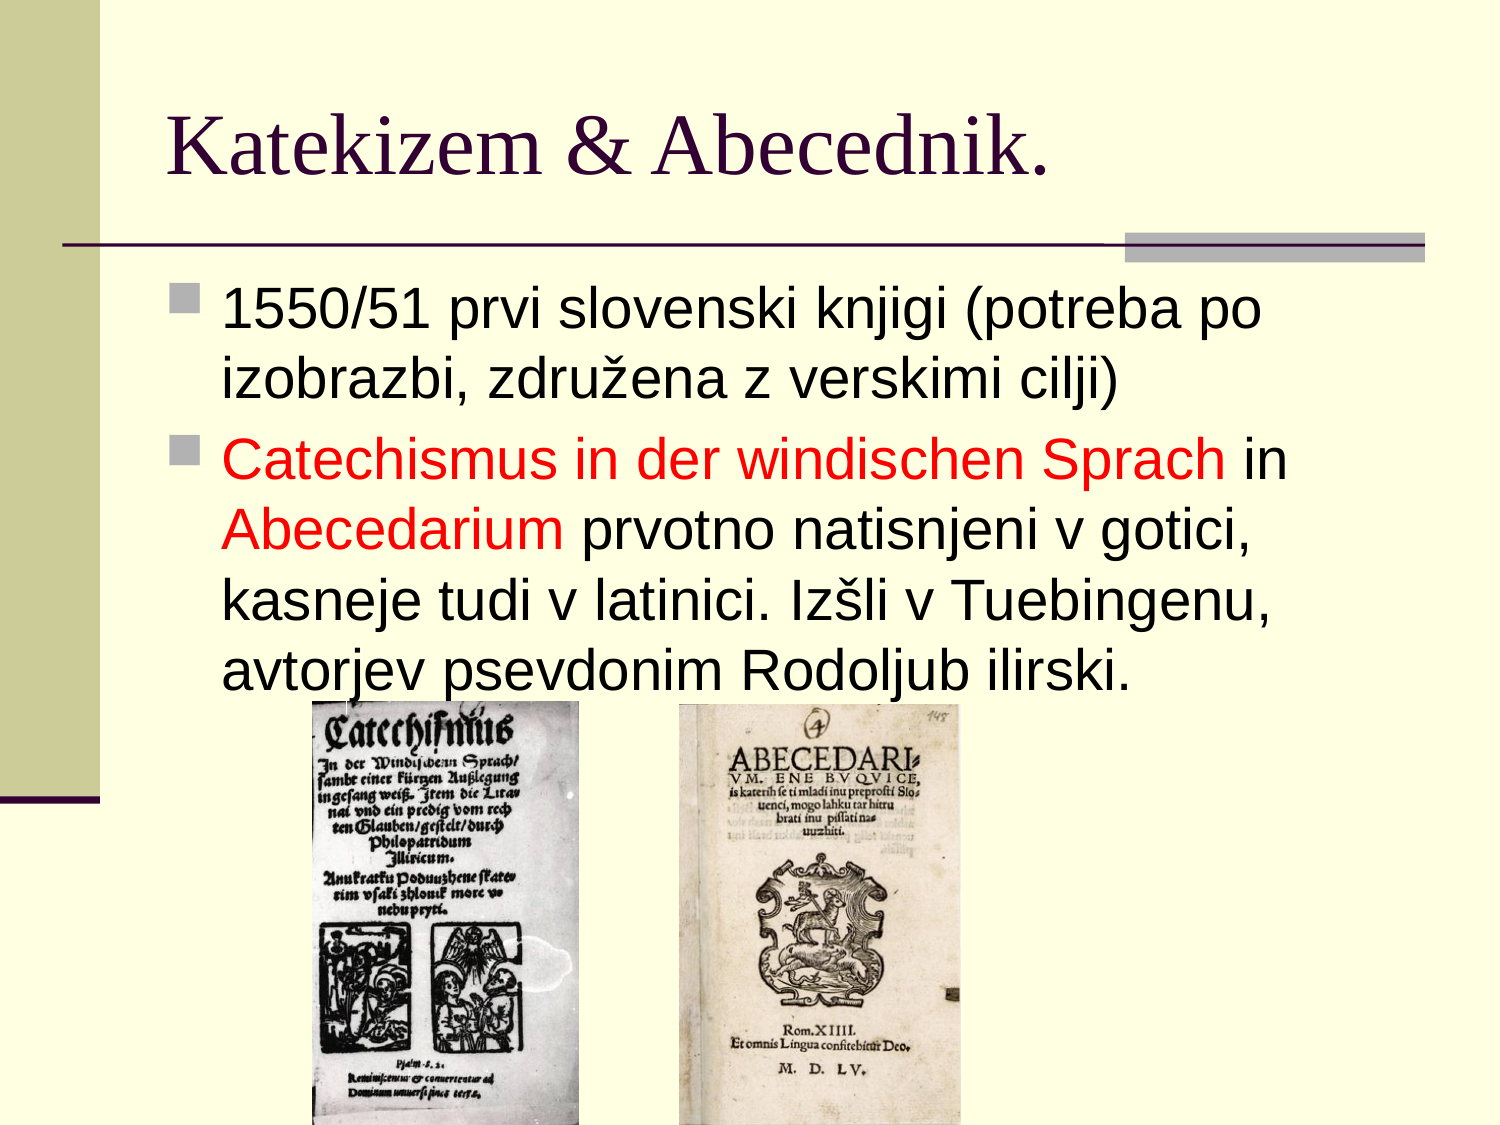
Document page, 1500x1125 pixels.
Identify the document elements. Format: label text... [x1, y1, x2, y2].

picture [312, 701, 579, 1125]
picture [679, 704, 961, 1125]
list 1550/51 prvi slovenski knjigi (potreba po izobrazbi, združena z verskimi cilji) Catechismus in der windischen Sprach in Abecedarium prvotno natisnjeni v gotici, kasneje tudi v latinici. Izšli v Tuebingenu, avtorjev psevdonim Rodoljub ilirski. [150, 262, 1425, 1006]
title Katekizem & Abecednik. [150, 45, 1425, 234]
